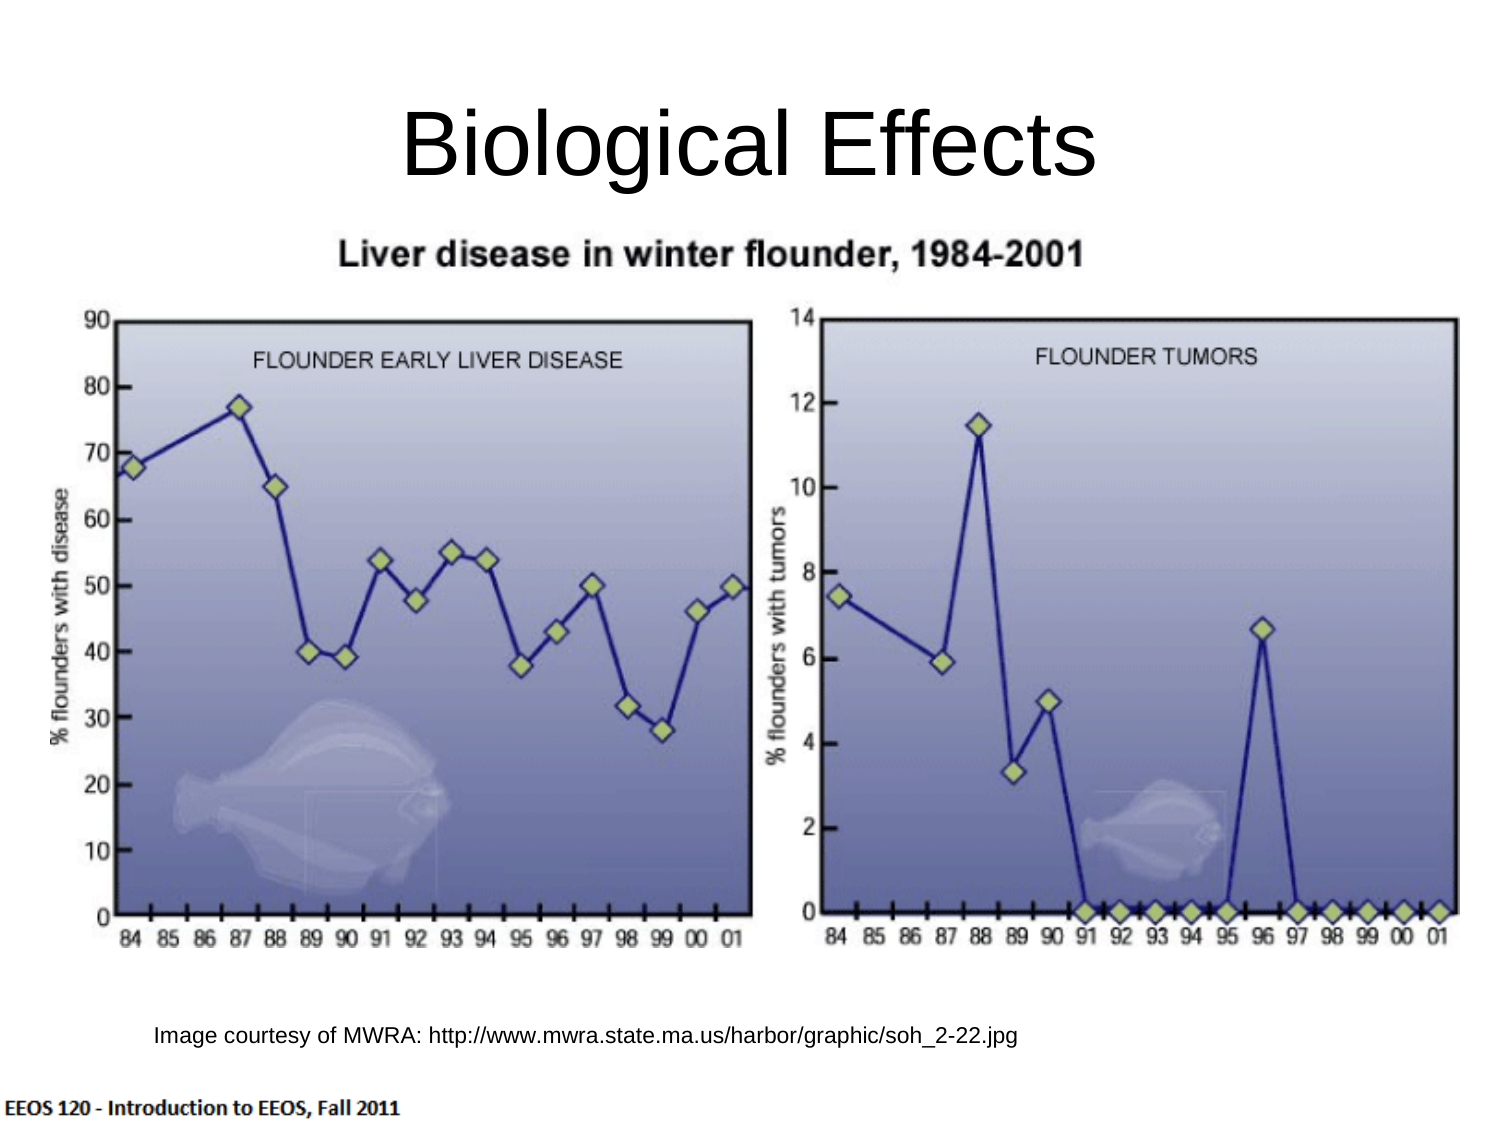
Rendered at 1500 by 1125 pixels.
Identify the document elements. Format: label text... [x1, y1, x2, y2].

text_box [50, 230, 1460, 948]
text_box Image courtesy of MWRA: http://www.mwra.state.ma.us/harbor/graphic/soh_2-22.jpg [138, 1012, 1034, 1056]
picture [0, 1090, 405, 1125]
title Biological Effects [75, 45, 1426, 230]
